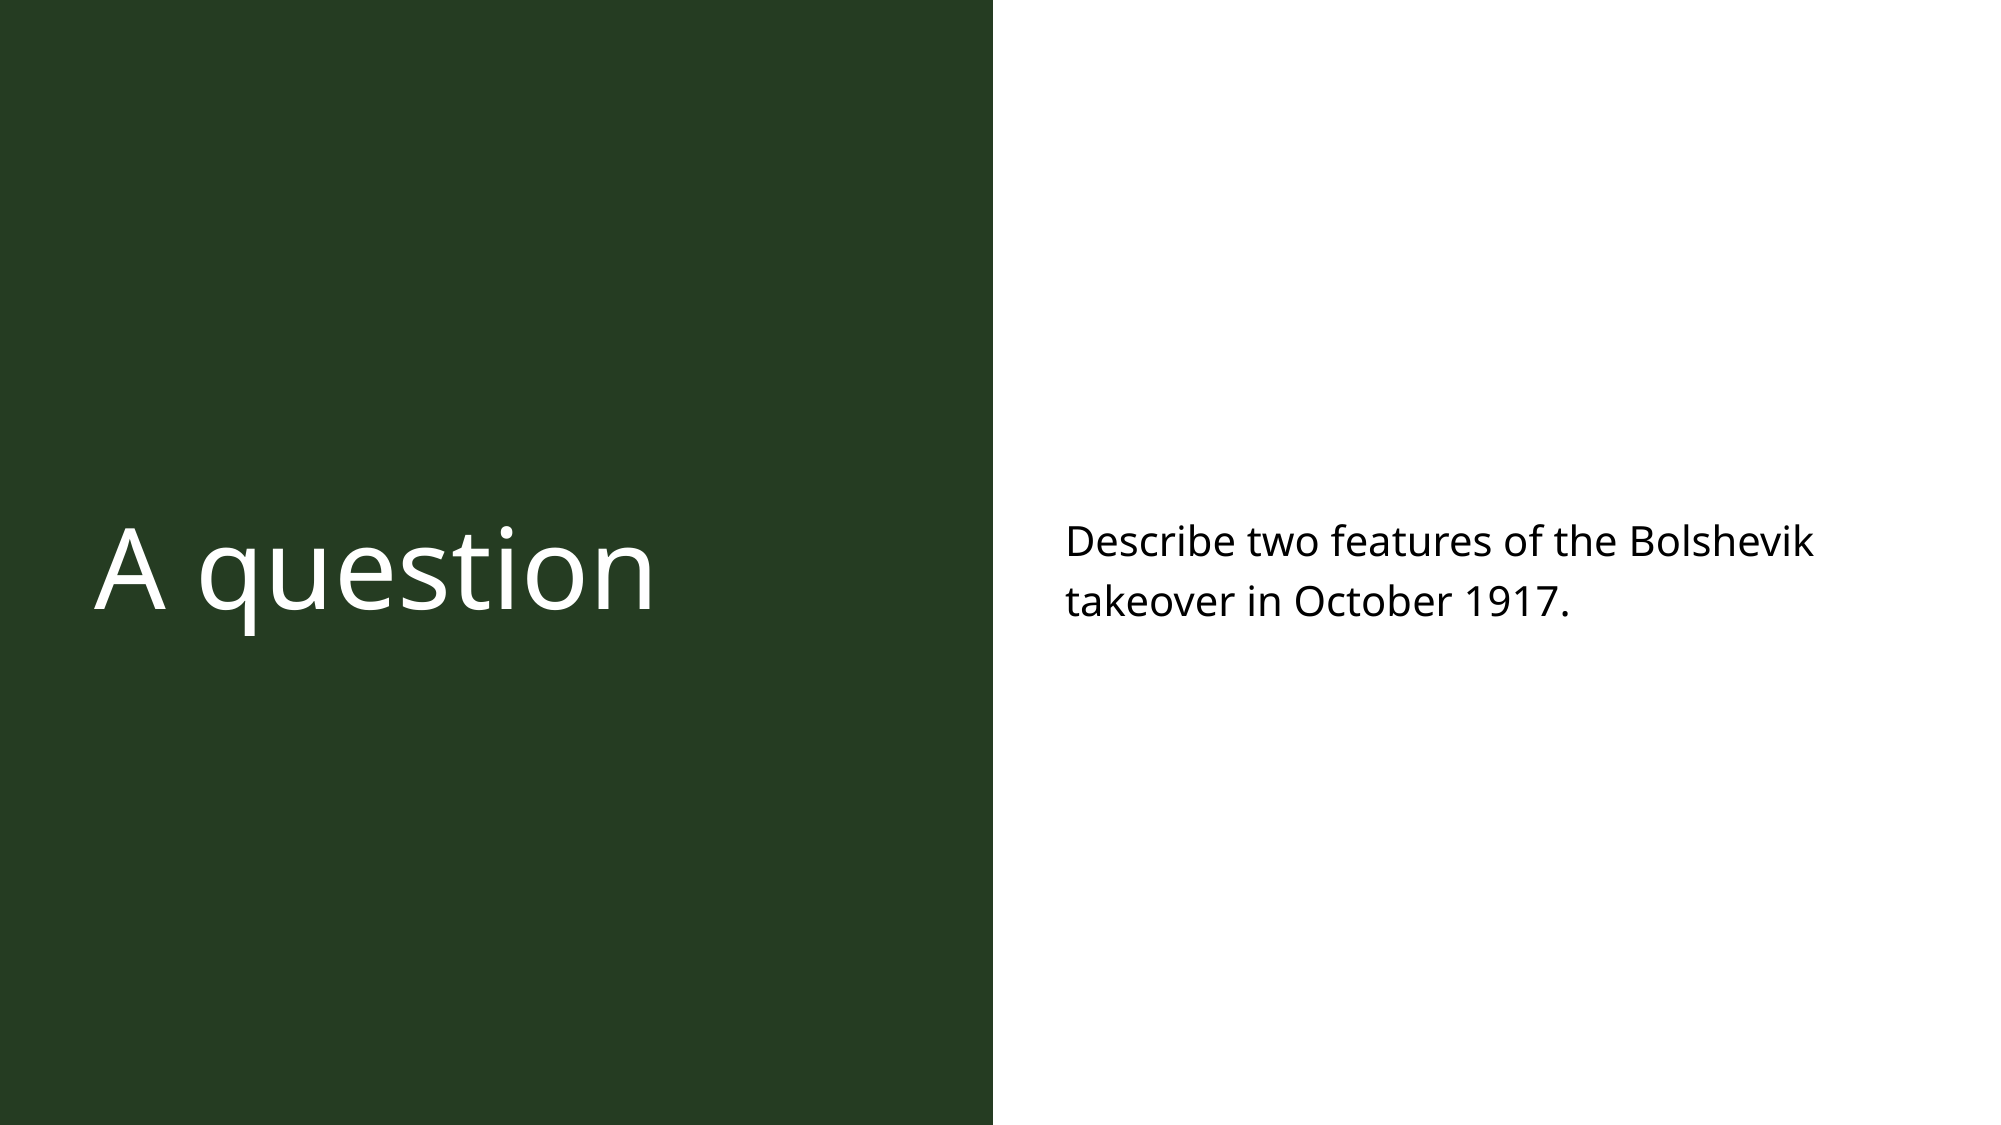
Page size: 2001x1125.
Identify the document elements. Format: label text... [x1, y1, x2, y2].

title A question [79, 116, 923, 1014]
text_box [0, 0, 2000, 1125]
list Describe two features of the Bolshevik takeover in October 1917. [1050, 116, 1863, 1014]
